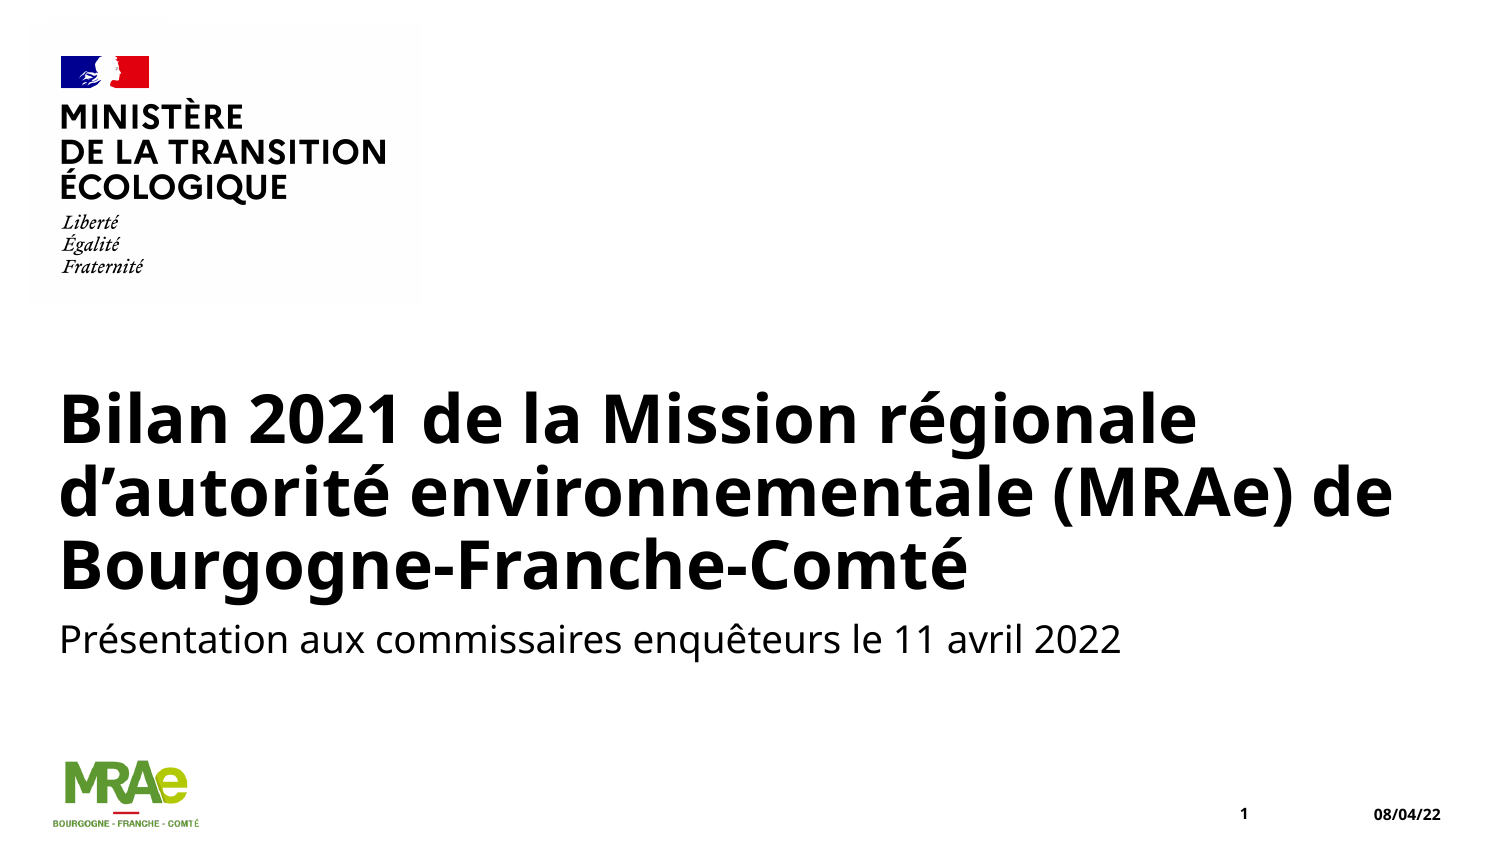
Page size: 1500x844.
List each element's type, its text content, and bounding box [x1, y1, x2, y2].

slide_number <numéro> [1027, 784, 1249, 844]
picture [29, 17, 421, 305]
picture [45, 752, 207, 838]
list Bilan 2021 de la Mission régionale d’autorité environnementale (MRAe) de Bourgogne-Franche-Comté Présentation aux commissaires enquêteurs le 11 avril 2022 [59, 384, 1441, 726]
slide_number 08/04/22 [1249, 784, 1441, 844]
